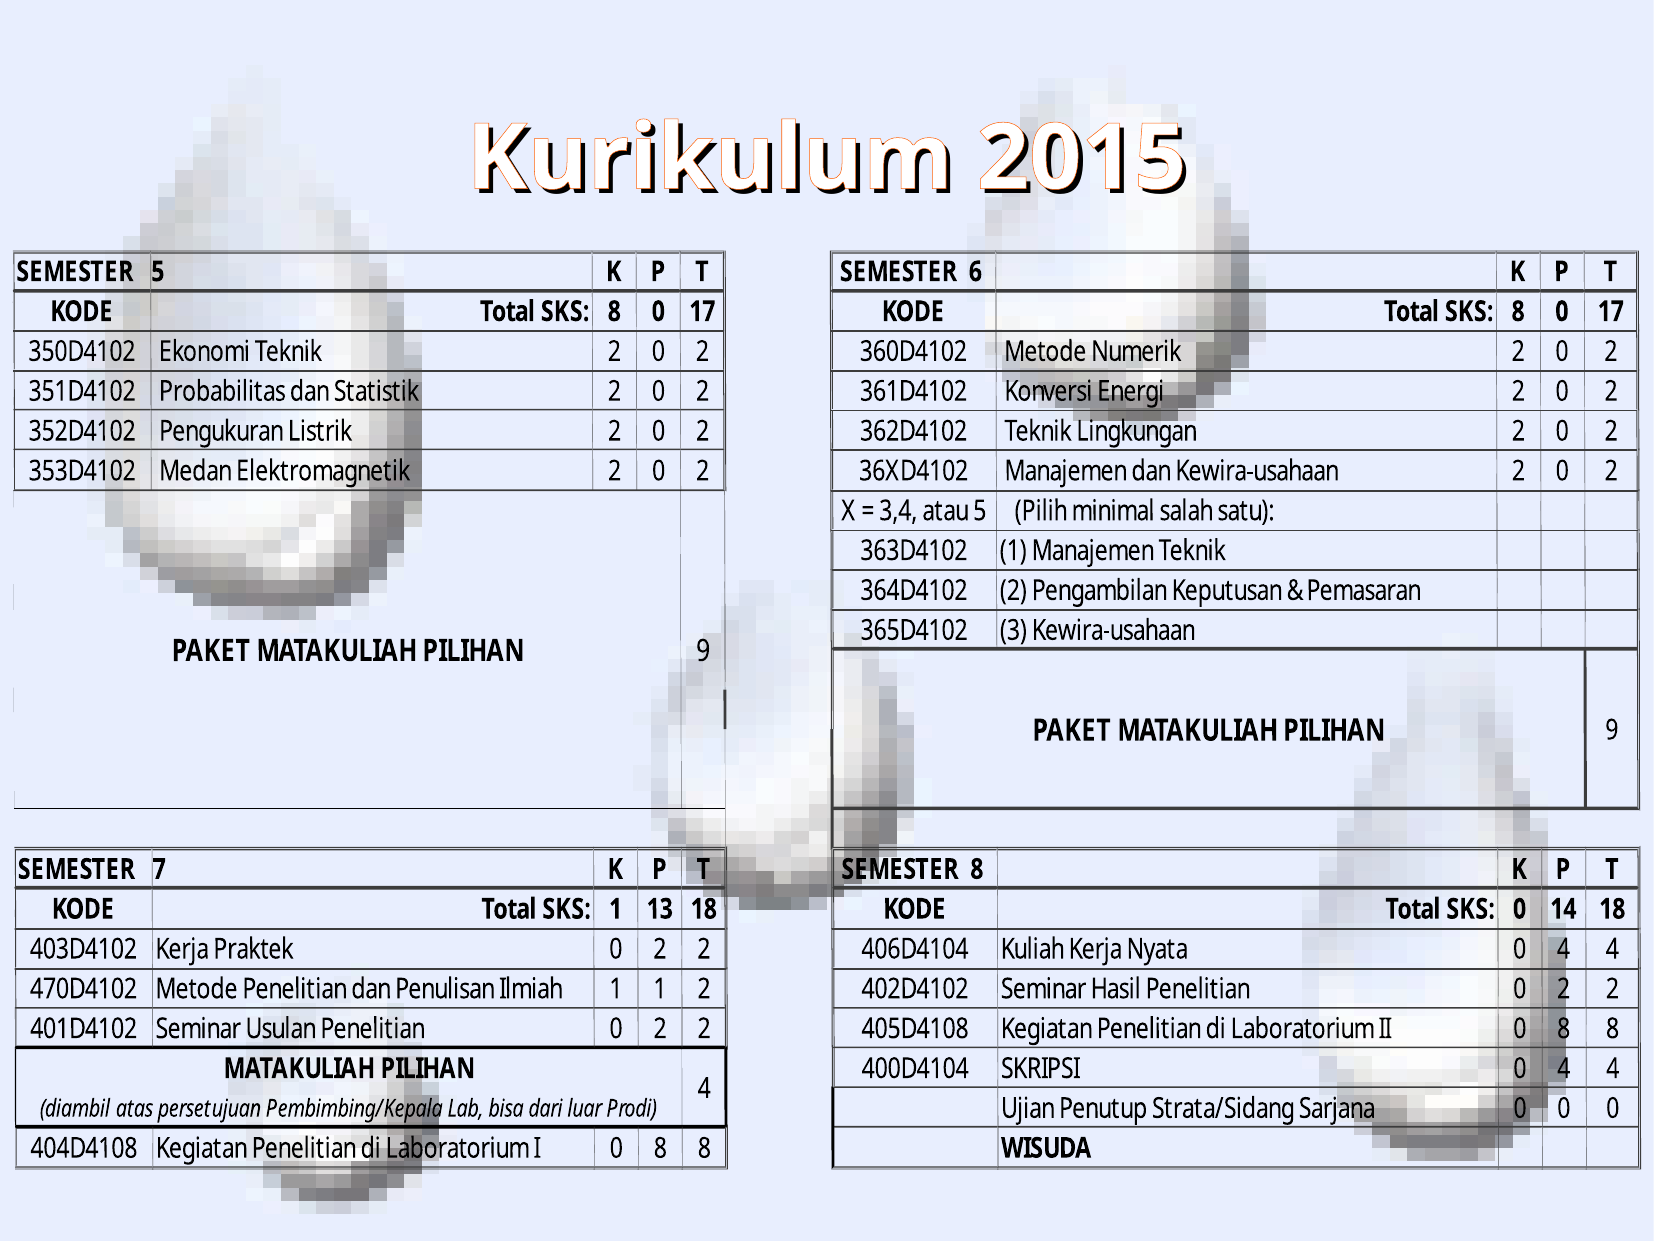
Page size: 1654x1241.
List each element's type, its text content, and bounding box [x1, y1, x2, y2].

picture [0, 0, 1654, 1241]
title Kurikulum 2015 [82, 49, 1571, 250]
